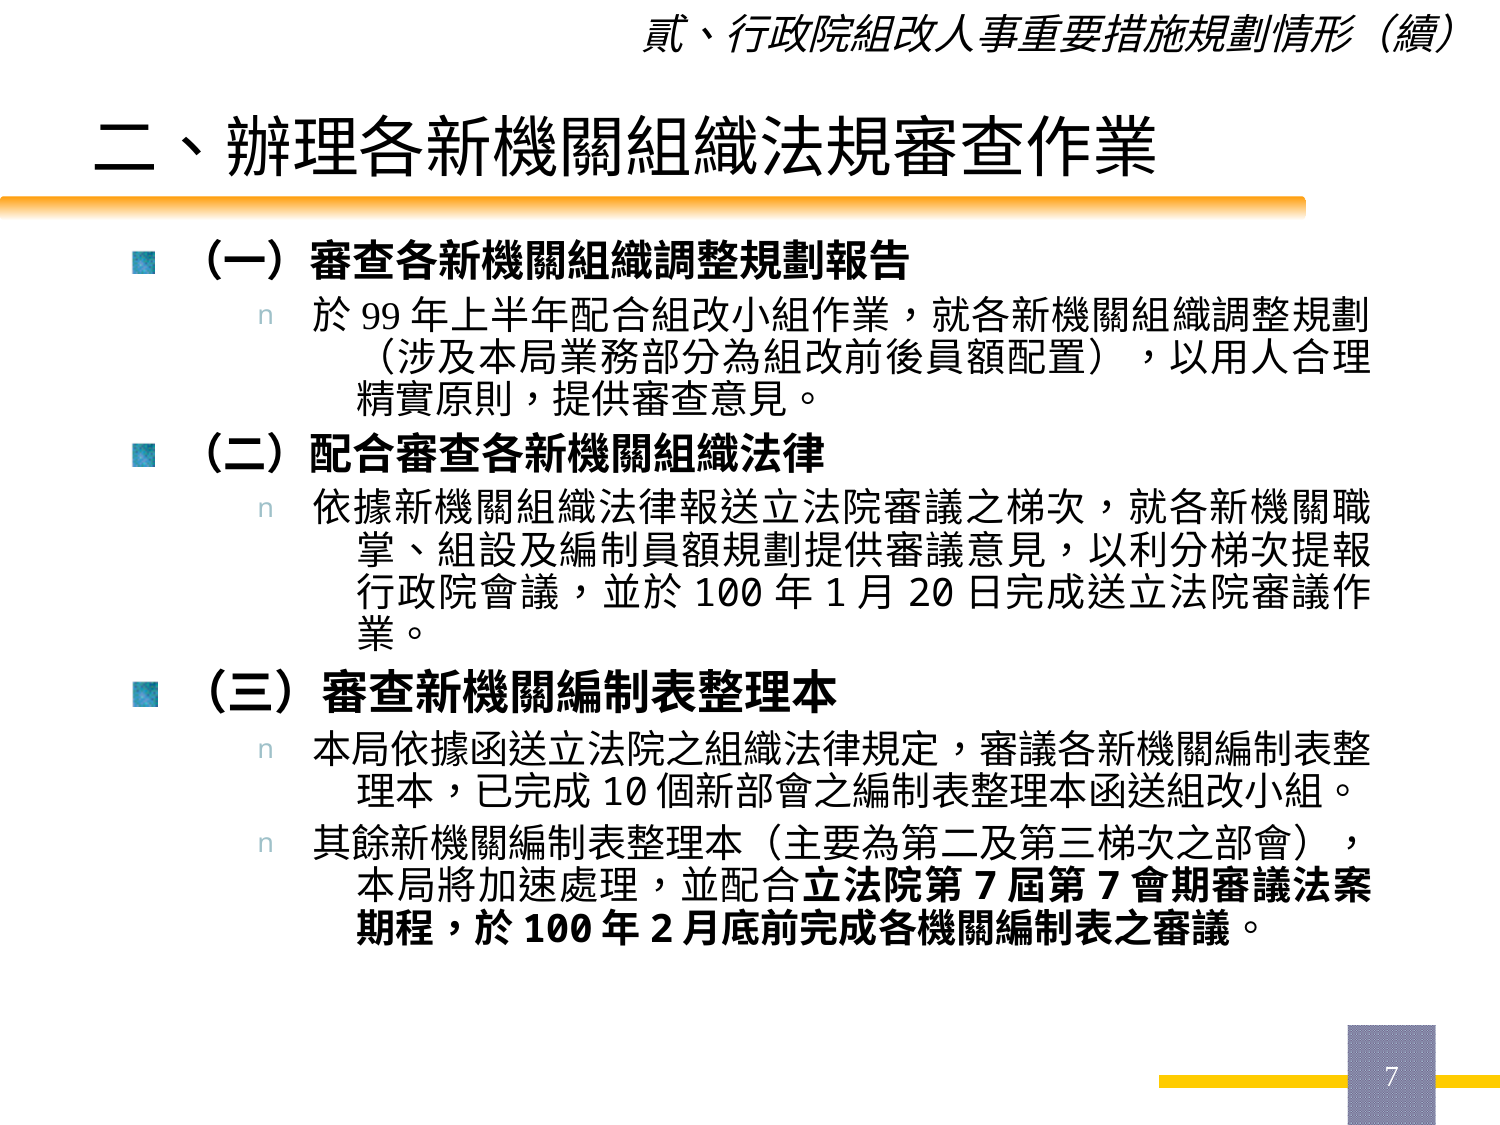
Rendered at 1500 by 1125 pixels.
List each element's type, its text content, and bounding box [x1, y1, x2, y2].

text_box [1347, 1025, 1436, 1125]
text_box 貳、行政院組改人事重要措施規劃情形（續） [626, 0, 1500, 66]
list （一）審查各新機關組織調整規劃報告 於99年上半年配合組改小組作業，就各新機關組織調整規劃（涉及本局業務部分為組改前後員額配置），以用人合理精實原則，提供審查意見。 （二）配合審查各新機關組織法律 依據新機關組織法律報送立法院審議之梯次，就各新機關職掌、組設及編制員額規劃提供審議意見，以利分梯次提報行政院會議，並於100年1月20日完成送立法院審議作業。 （三）審查新機關編制表整理本 本局依據函送立法院之組織法律規定，審議各新機關編制表整理本，已完成10個新部會之編制表整理本函送組改小組。 其餘新機關編制表整理本（主要為第二及第三梯次之部會），本局將加速處理，並配合立法院第7屆第7會期審議法案期程，於100年2月底前完成各機關編制表之審議。 [112, 231, 1388, 1001]
title 二、辦理各新機關組織法規審查作業 [76, 54, 1352, 193]
